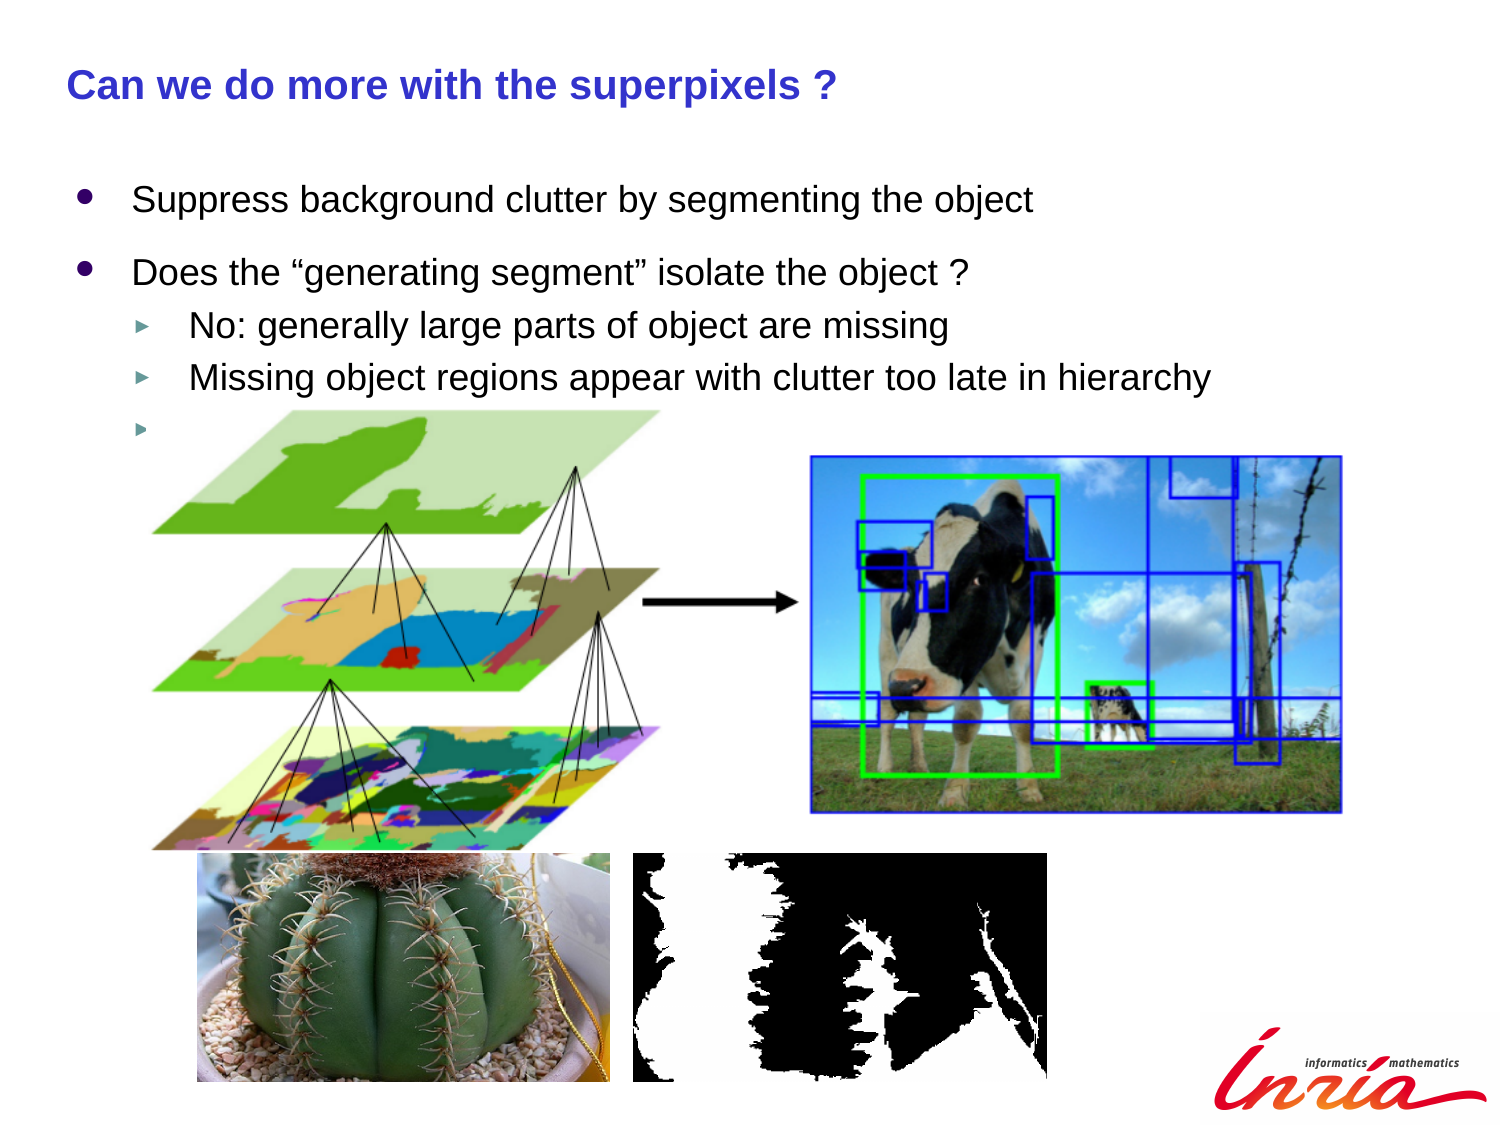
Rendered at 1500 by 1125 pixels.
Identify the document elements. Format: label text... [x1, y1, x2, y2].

picture [146, 406, 1347, 1082]
list Suppress background clutter by segmenting the object Does the “generating segment” isolate the object ? No: generally large parts of object are missing Missing object regions appear with clutter too late in hierarchy Hierarchy good for bounding boxes, not for segmentation [75, 178, 1425, 971]
picture [1200, 1012, 1500, 1125]
title Can we do more with the superpixels ? [51, 46, 1459, 123]
